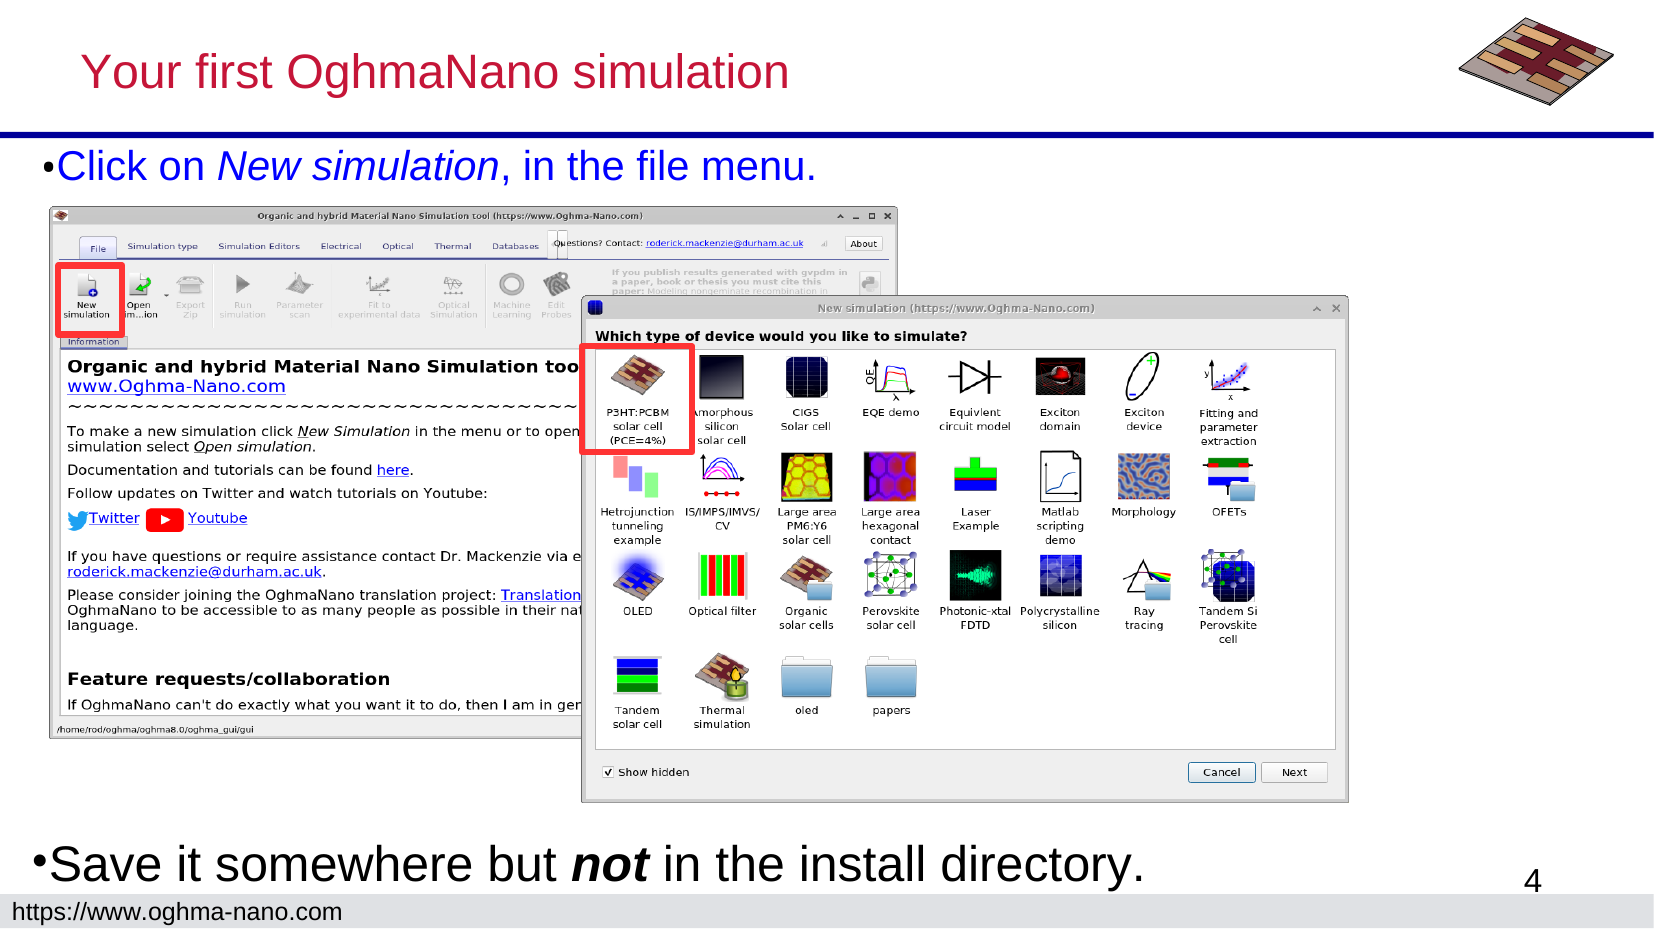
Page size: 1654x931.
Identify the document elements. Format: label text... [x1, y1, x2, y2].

text_box Click on New simulation, in the file menu. [26, 134, 1233, 197]
picture [49, 206, 1349, 803]
text_box Save it somewhere but not in the install directory. [16, 823, 1644, 931]
title Your first OghmaNano simulation [65, 28, 1430, 116]
text_box <number> [1509, 852, 1654, 911]
